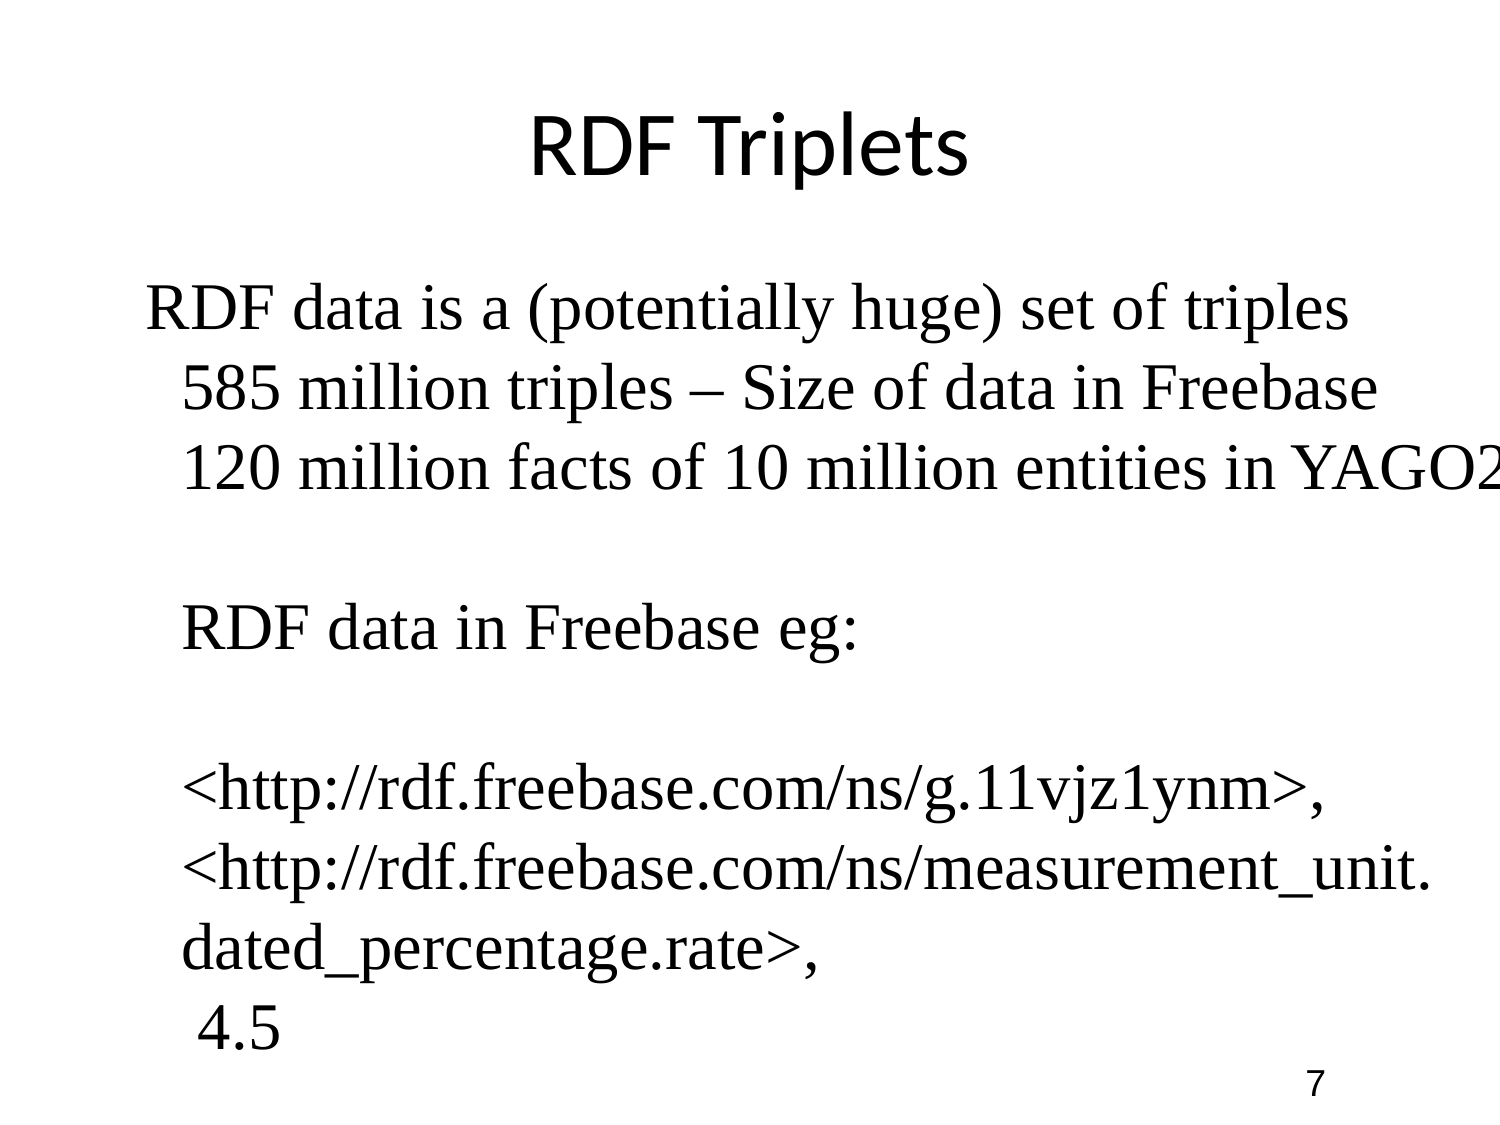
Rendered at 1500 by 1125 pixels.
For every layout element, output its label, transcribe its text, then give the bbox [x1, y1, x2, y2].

text_box RDF data is a (potentially huge) set of triples 585 million triples – Size of data in Freebase 120 million facts of 10 million entities in YAGO2 RDF data in Freebase eg: <http://rdf.freebase.com/ns/g.11vjz1ynm>, <http://rdf.freebase.com/ns/measurement_unit. dated_percentage.rate>, 4.5 [74, 263, 1395, 916]
text_box RDF Triplets [74, 44, 1425, 233]
